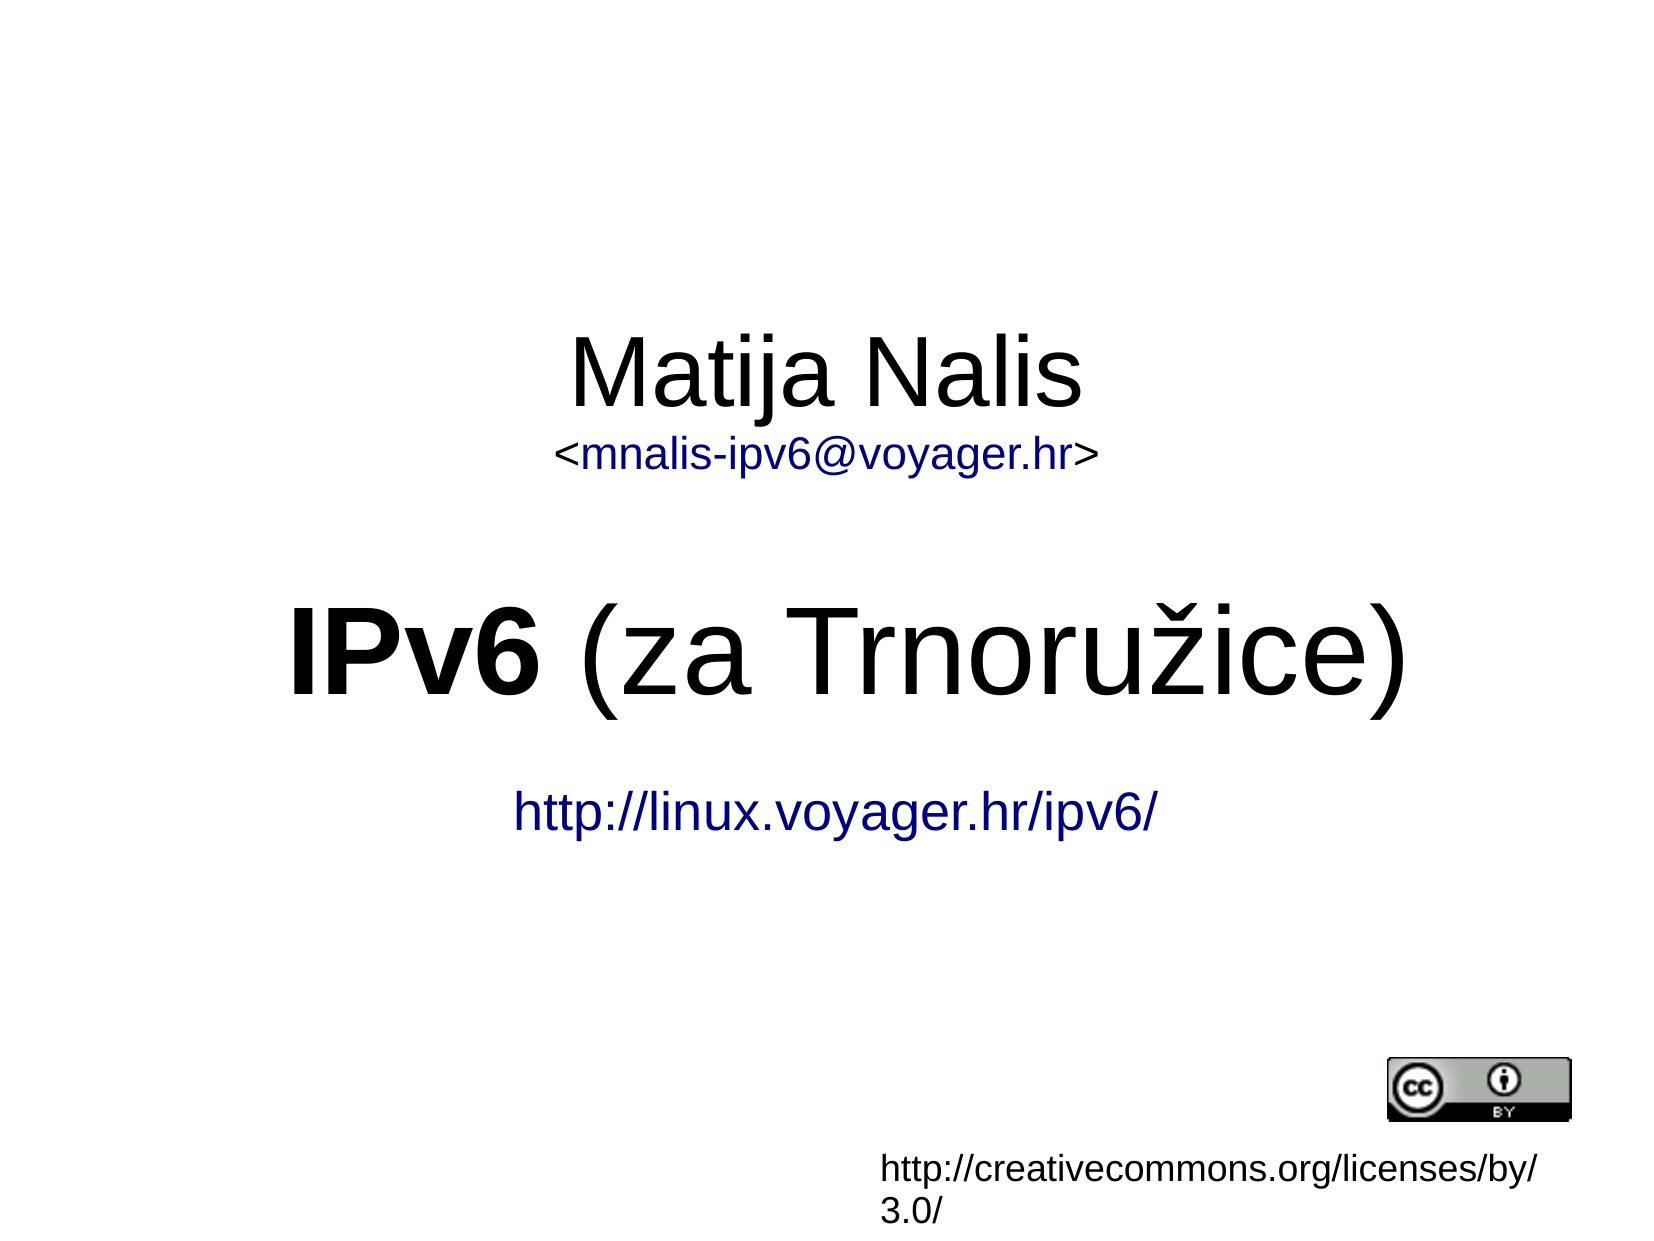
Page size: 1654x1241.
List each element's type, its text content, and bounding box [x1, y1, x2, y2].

text_box http://creativecommons.org/licenses/by/3.0/ [865, 1140, 1615, 1198]
picture [1387, 1057, 1572, 1123]
subtitle Matija Nalis <mnalis-ipv6@voyager.hr> IPv6 (za Trnoružice) http://linux.voyager.hr/ipv6/ [82, 49, 1571, 1109]
